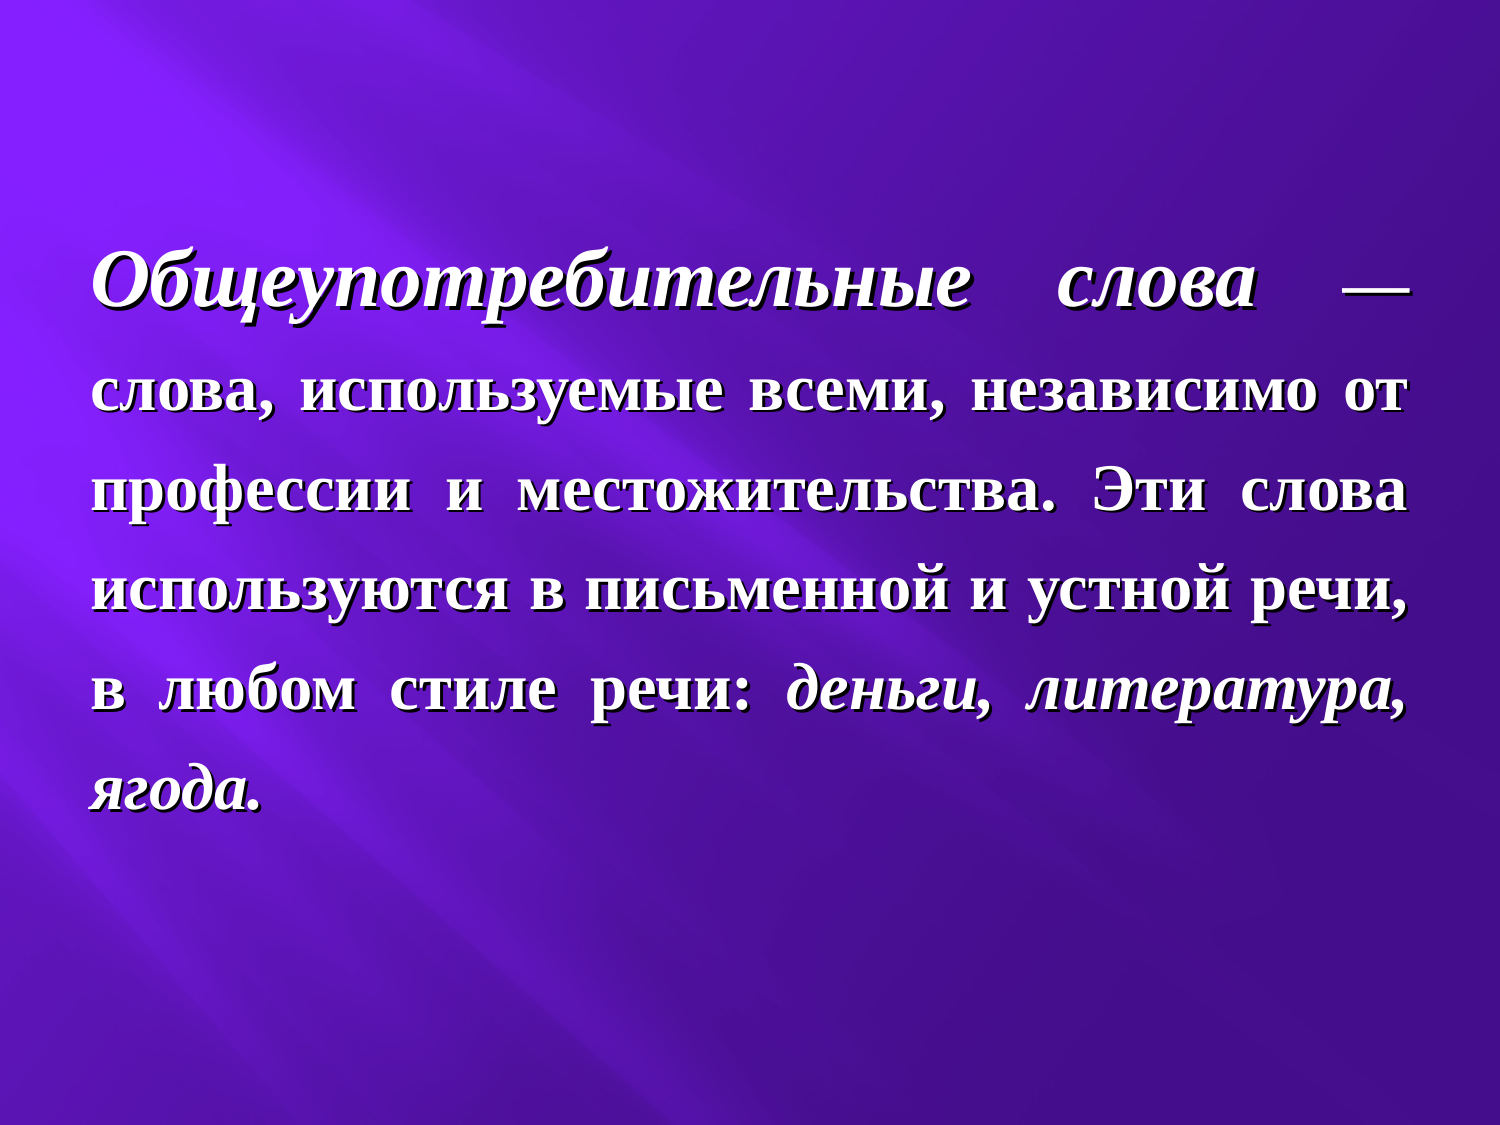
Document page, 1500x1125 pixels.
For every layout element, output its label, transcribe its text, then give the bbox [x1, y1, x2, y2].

title Общеупотребительные слова — слова, используемые всеми, независимо от профессии и местожительства. Эти слова используются в письменной и устной речи, в любом стиле речи: деньги, литература, ягода. [75, 78, 1426, 1024]
